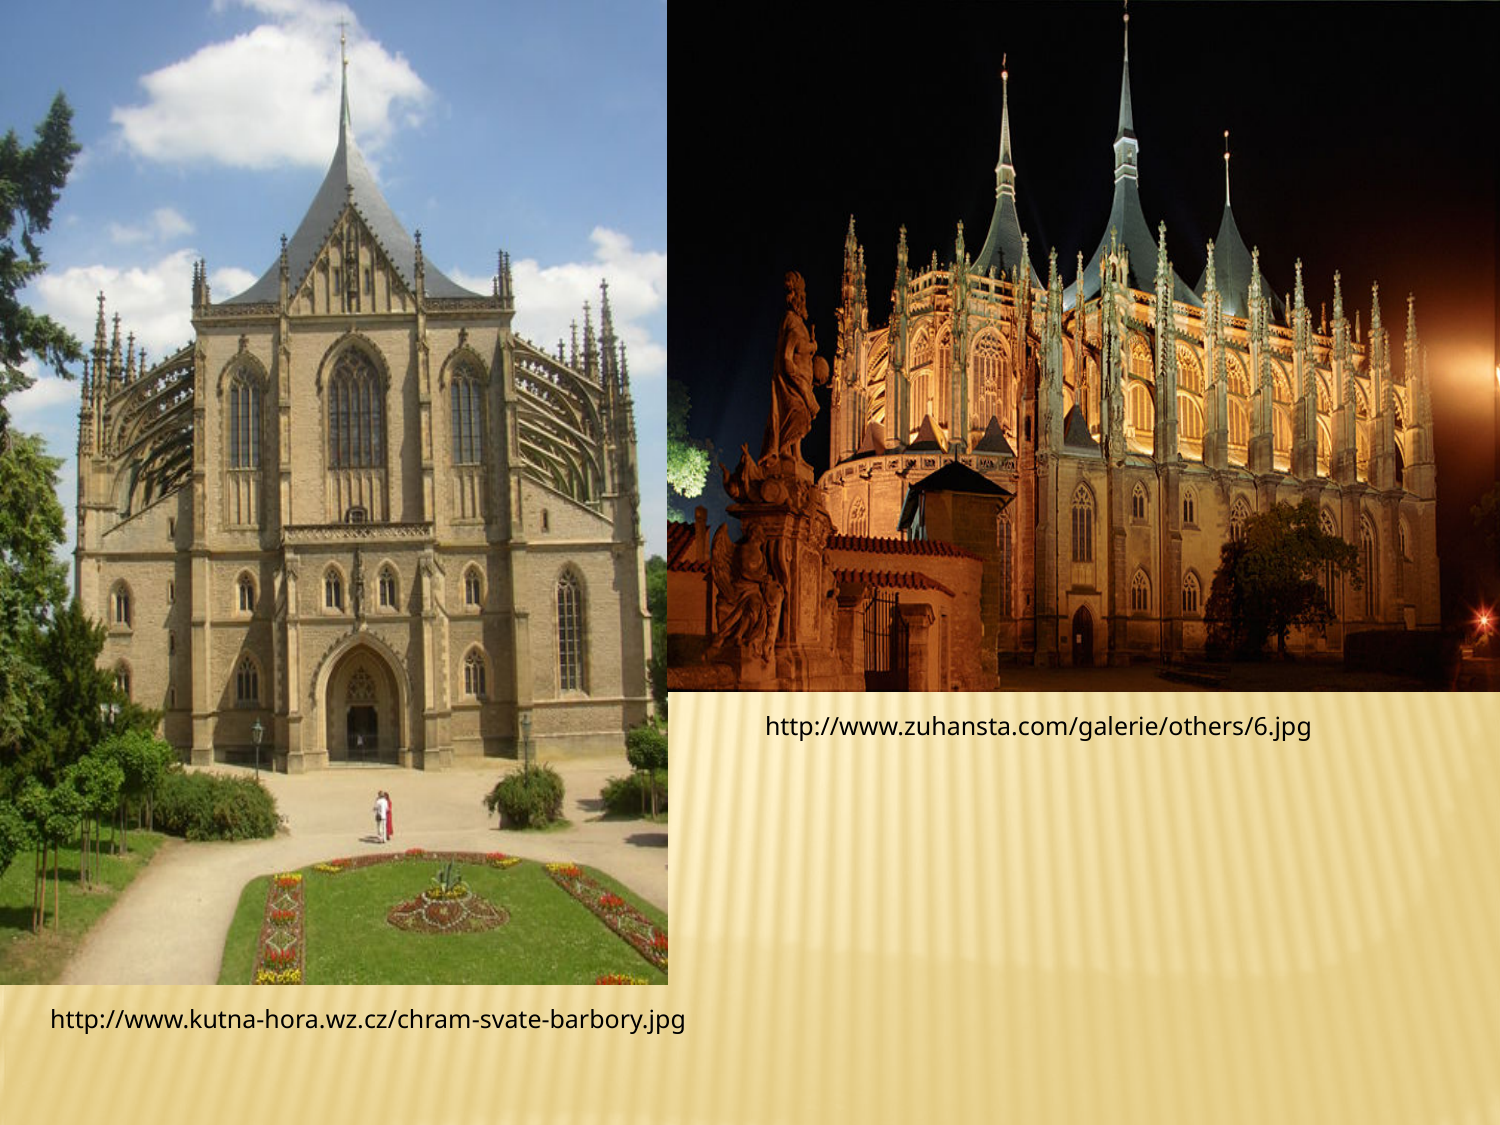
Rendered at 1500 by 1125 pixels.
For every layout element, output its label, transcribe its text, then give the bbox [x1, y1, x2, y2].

text_box http://www.kutna-hora.wz.cz/chram-svate-barbory.jpg [35, 996, 785, 1045]
text_box http://www.zuhansta.com/galerie/others/6.jpg [750, 703, 1500, 752]
picture [0, 0, 1500, 985]
